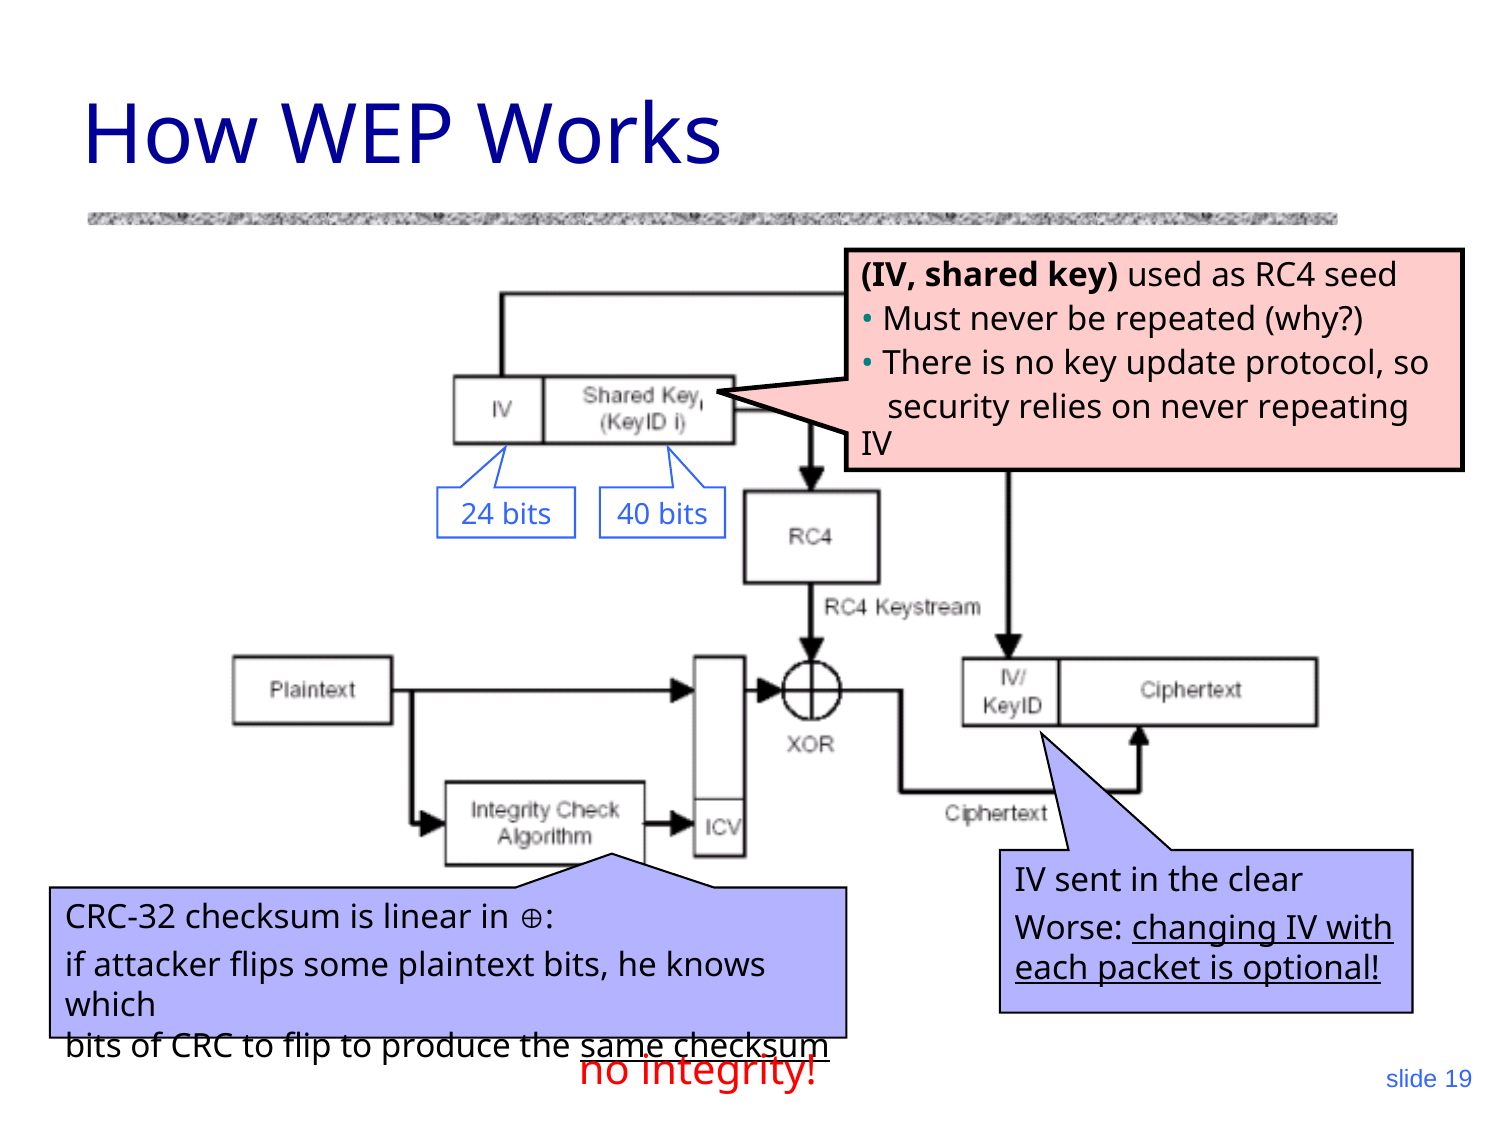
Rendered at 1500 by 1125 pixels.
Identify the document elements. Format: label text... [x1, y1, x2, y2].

text_box 24 bits [437, 447, 576, 538]
title How WEP Works [66, 37, 1342, 188]
text_box (IV, shared key) used as RC4 seed Must never be repeated (why?) There is no key update protocol, so security relies on never repeating IV [716, 249, 1463, 470]
text_box IV sent in the clear Worse: changing IV with each packet is optional! [999, 733, 1413, 1013]
text_box 40 bits [599, 447, 726, 538]
picture [87, 212, 1338, 226]
text_box CRC-32 checksum is linear in : if attacker flips some plaintext bits, he knows which bits of CRC to flip to produce the same checksum [49, 853, 847, 1038]
text_box [1037, 237, 1375, 249]
text_box no integrity! [564, 1034, 832, 1101]
text_box slide <number> [1174, 1025, 1488, 1101]
picture [212, 259, 1342, 884]
